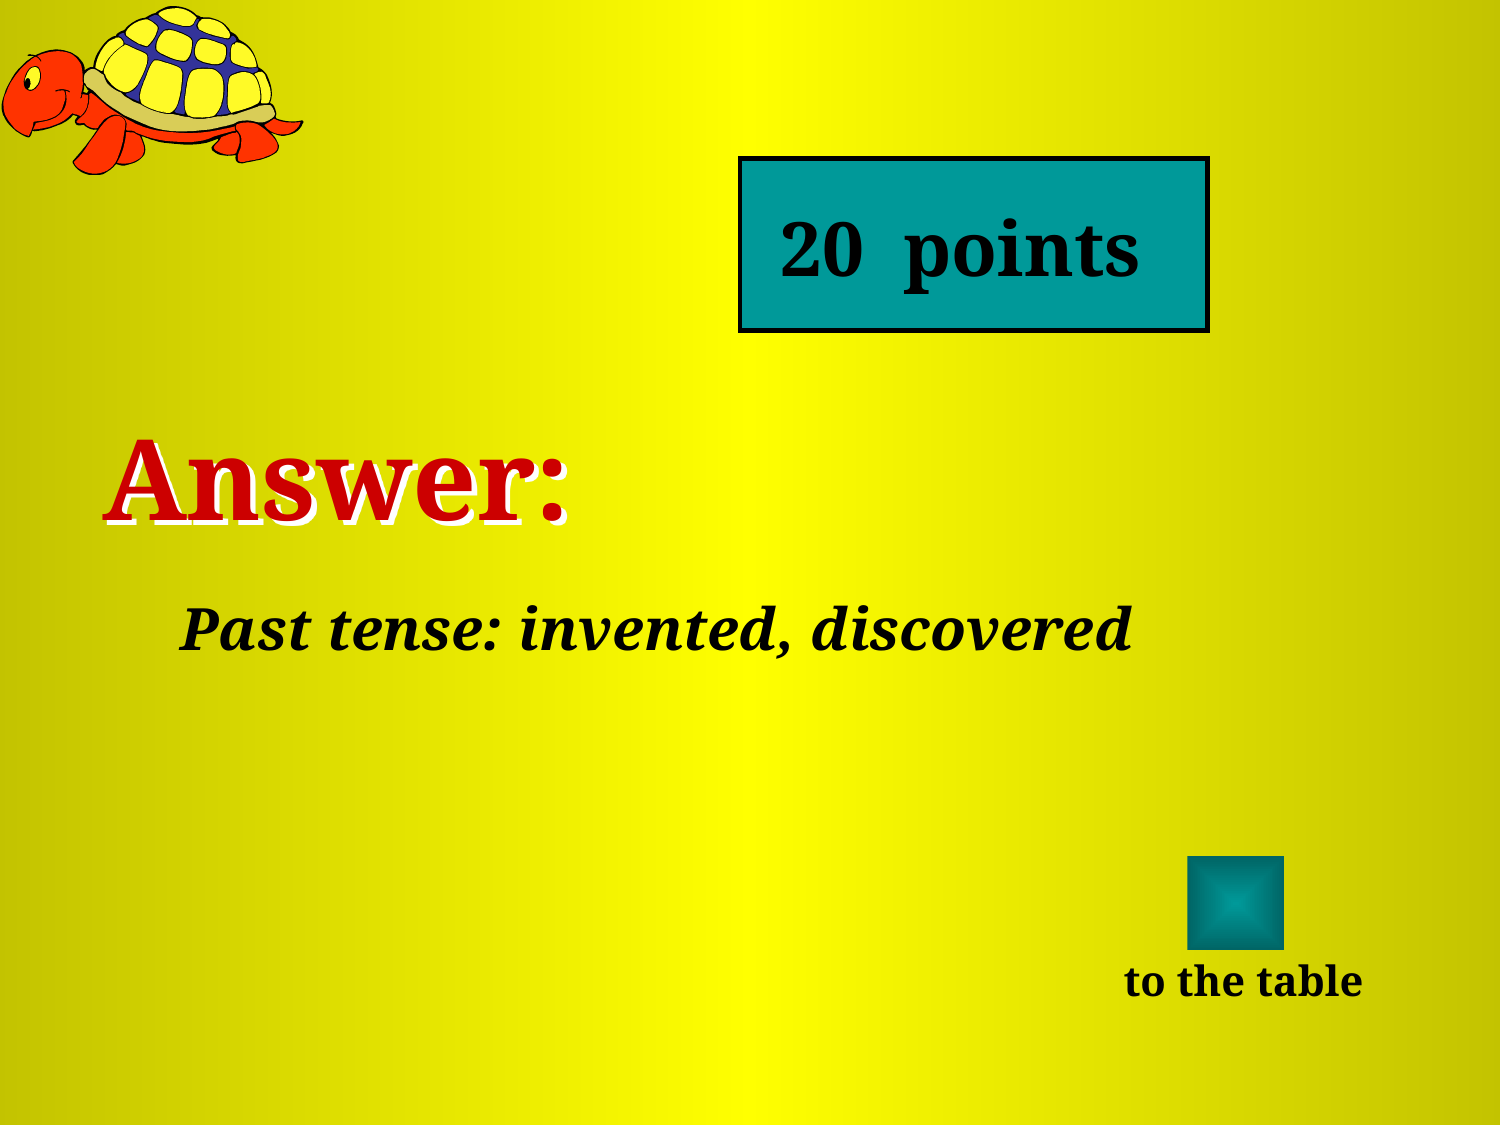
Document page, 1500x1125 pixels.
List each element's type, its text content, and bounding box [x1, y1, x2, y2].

text_box [1187, 856, 1284, 950]
text_box Past tense: invented, discovered [165, 585, 1300, 670]
text_box 20 points [765, 193, 1179, 299]
title Answer: [86, 381, 1362, 569]
text_box to the table [1069, 947, 1418, 1012]
text_box [739, 158, 1208, 331]
